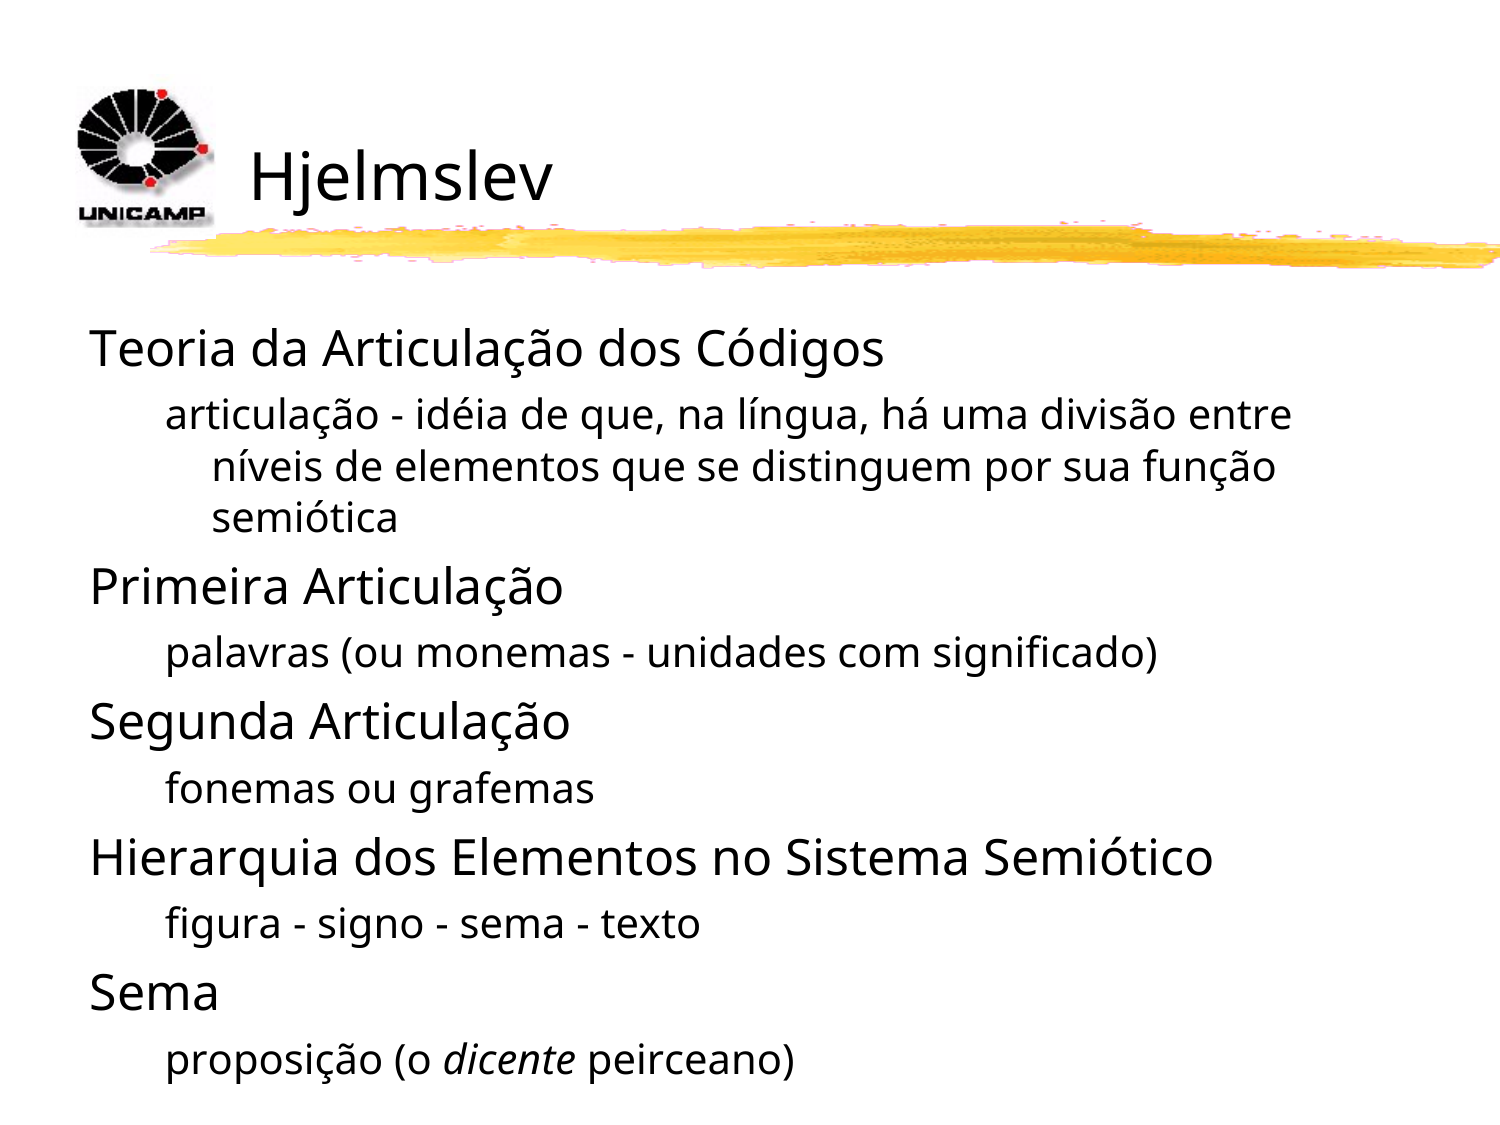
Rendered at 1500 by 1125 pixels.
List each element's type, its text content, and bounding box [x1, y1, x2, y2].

list Teoria da Articulação dos Códigos articulação - idéia de que, na língua, há uma divisão entre níveis de elementos que se distinguem por sua função semiótica Primeira Articulação palavras (ou monemas - unidades com significado) Segunda Articulação fonemas ou grafemas Hierarquia dos Elementos no Sistema Semiótico figura - signo - sema - texto Sema proposição (o dicente peirceano) [74, 309, 1417, 1012]
picture [75, 74, 1500, 279]
title Hjelmslev [233, 37, 1434, 225]
